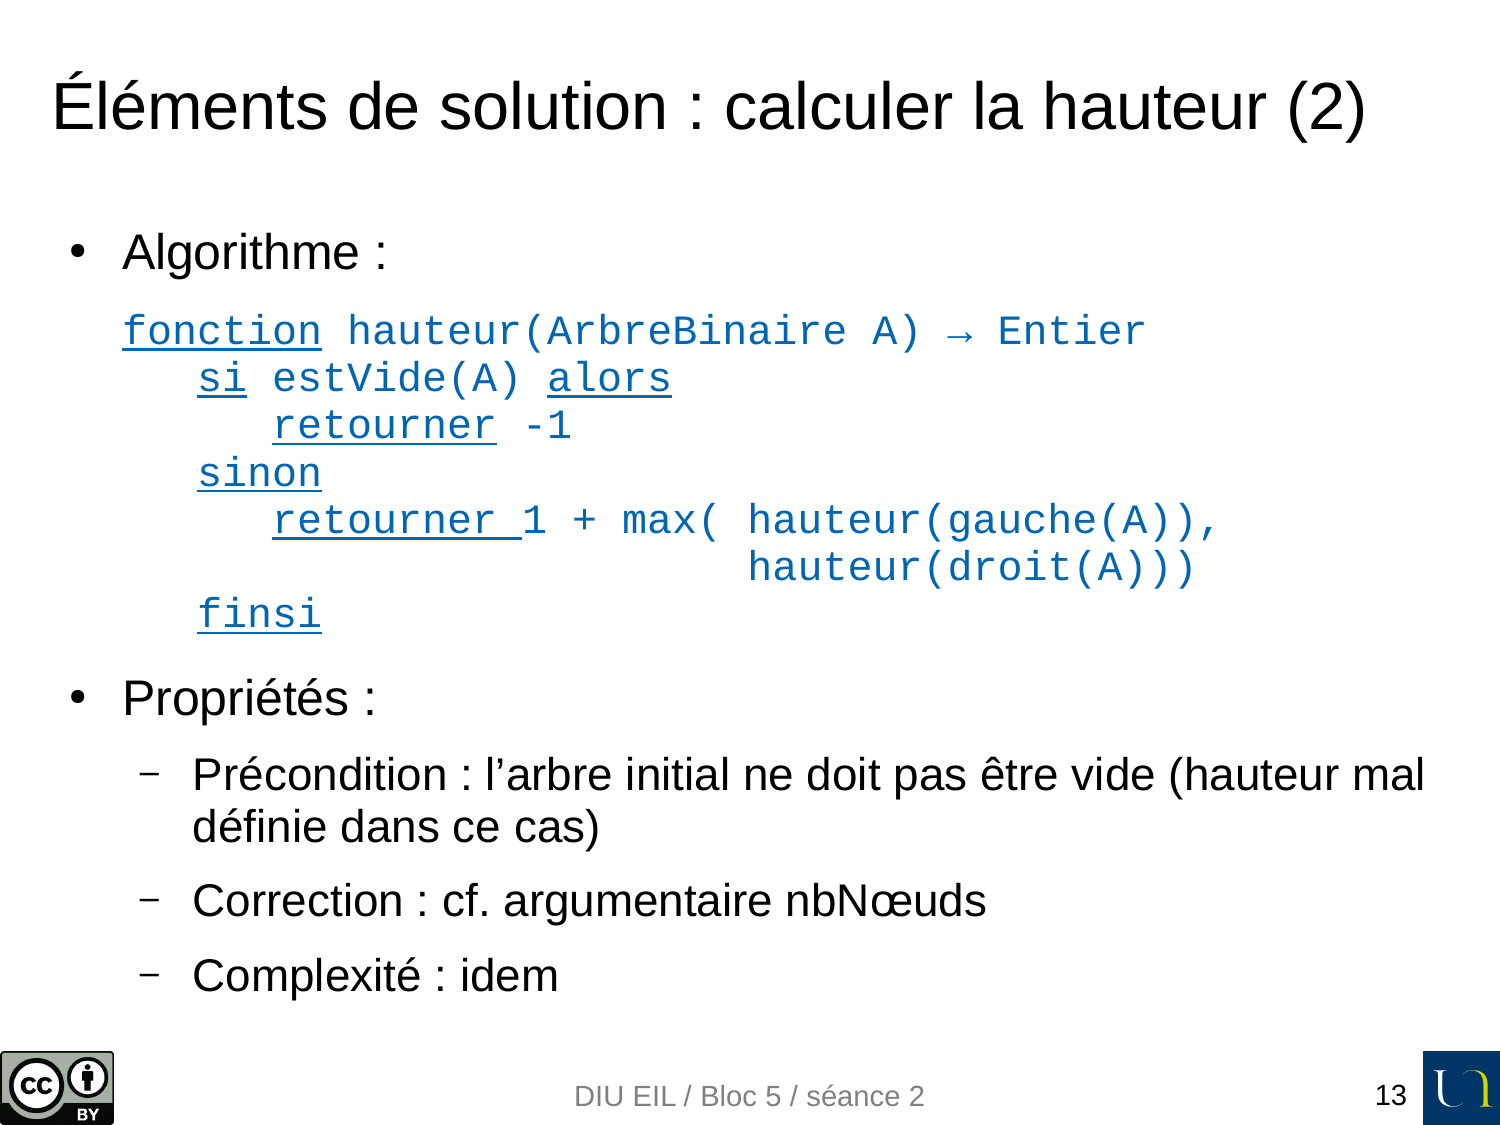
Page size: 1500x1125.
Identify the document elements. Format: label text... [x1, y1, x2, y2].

picture [1417, 1051, 1500, 1125]
picture [0, 1051, 114, 1125]
list Algorithme : fonction hauteur(ArbreBinaire A) → Entier si estVide(A) alors retourner -1 sinon retourner 1 + max( hauteur(gauche(A)), hauteur(droit(A))) finsi Propriétés : Précondition : l’arbre initial ne doit pas être vide (hauteur mal définie dans ce cas) Correction : cf. argumentaire nbNœuds Complexité : idem [51, 224, 1449, 1052]
title Éléments de solution : calculer la hauteur (2) [51, 44, 1449, 170]
